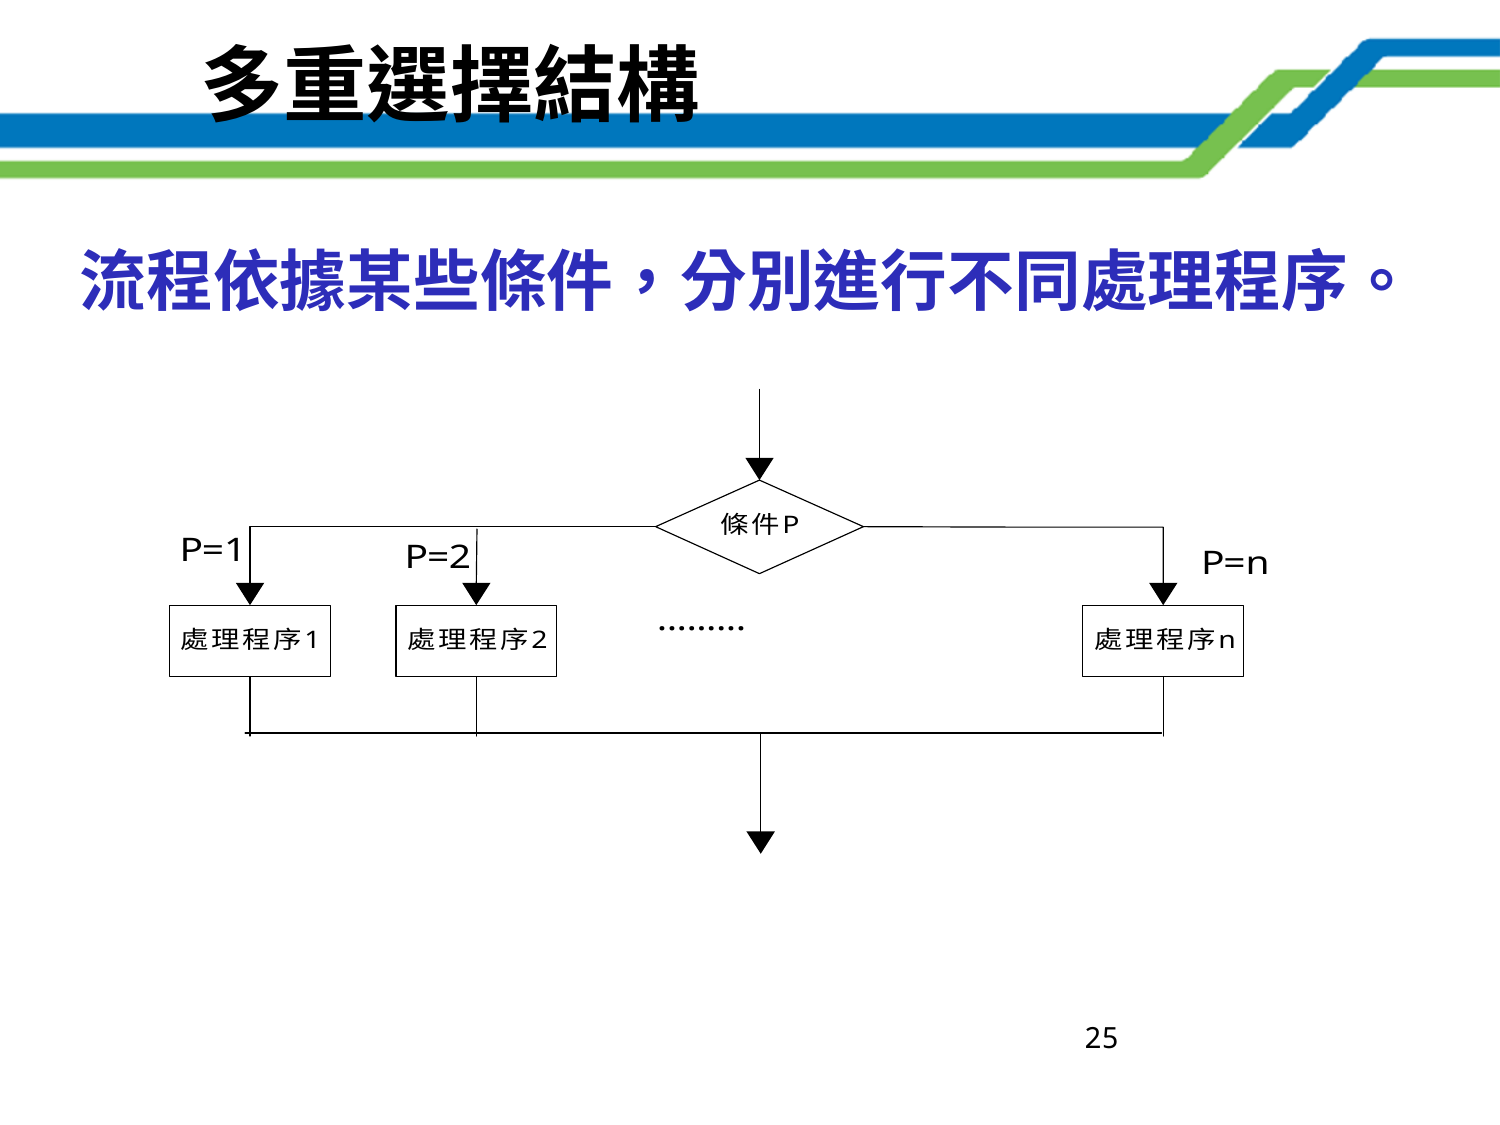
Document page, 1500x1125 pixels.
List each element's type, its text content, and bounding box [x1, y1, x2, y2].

text_box 流程依據某些條件，分別進行不同處理程序。 [64, 230, 1442, 328]
chart [135, 373, 1317, 870]
title 多重選擇結構 [125, 24, 776, 113]
text_box [1069, 1011, 1382, 1087]
